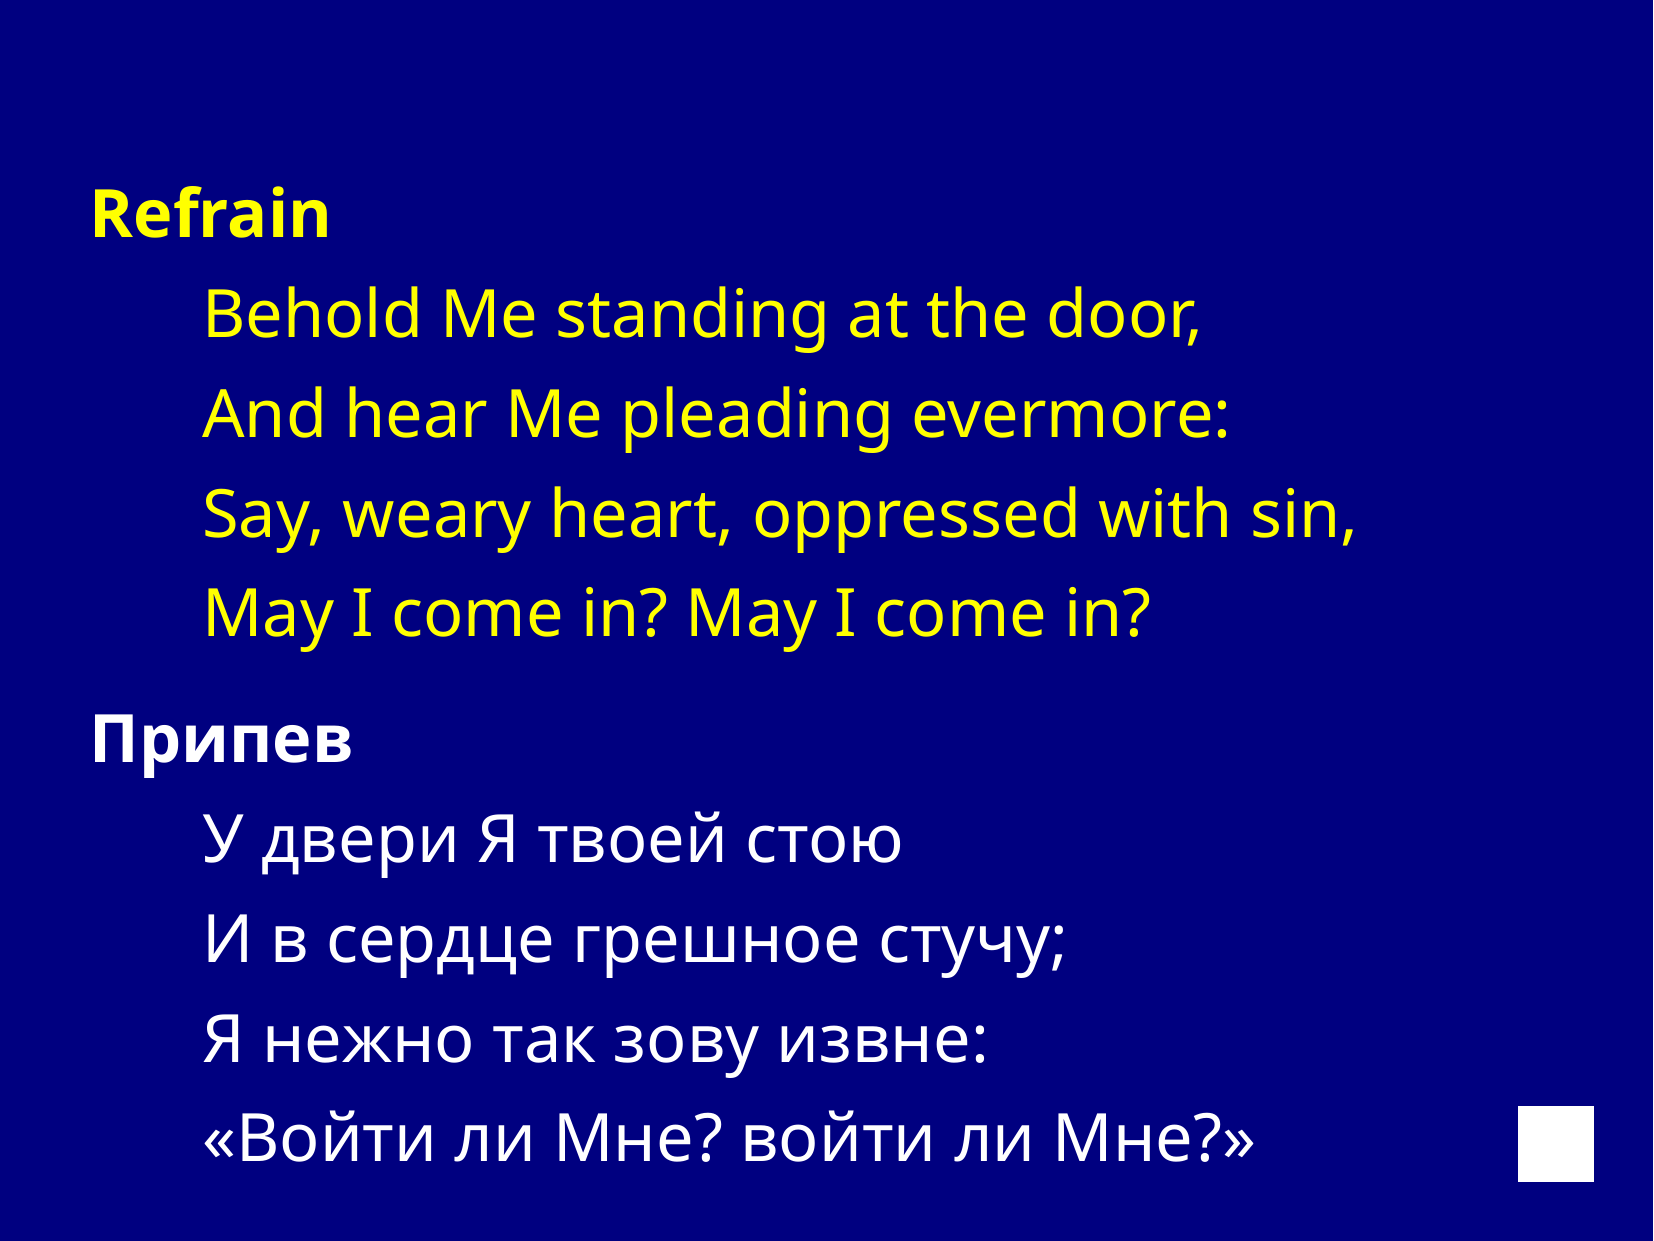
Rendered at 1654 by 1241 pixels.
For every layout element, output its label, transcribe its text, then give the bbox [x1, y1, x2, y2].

text_box Refrain Behold Me standing at the door, And hear Me pleading evermore: Say, weary heart, oppressed with sin, May I come in? May I come in? [75, 150, 1576, 638]
text_box Припев У двери Я твоей стою И в сердце грешное стучу; Я нежно так зову извне: «Войти ли Мне? войти ли Мне?» [75, 675, 1576, 1163]
text_box [1518, 1106, 1594, 1182]
